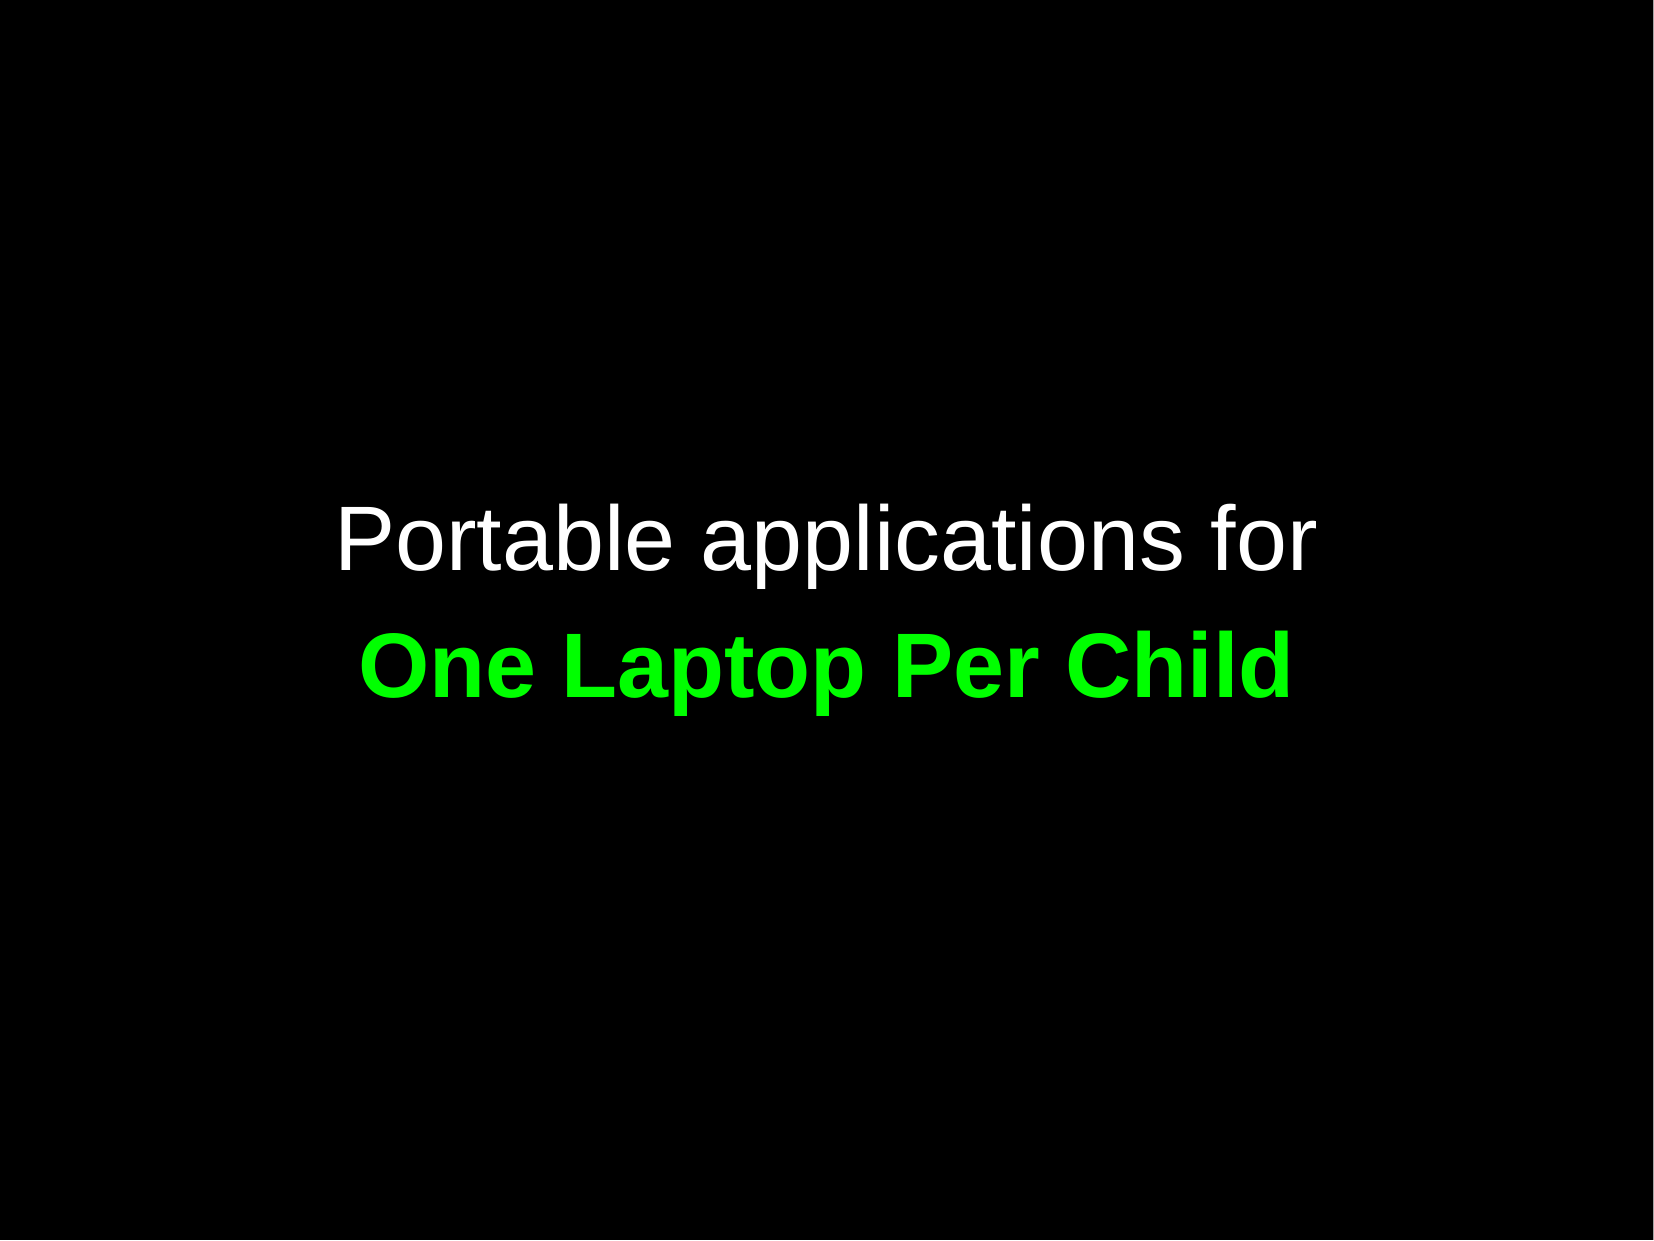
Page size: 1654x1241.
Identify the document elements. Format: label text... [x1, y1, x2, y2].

text_box Portable applications for One Laptop Per Child [162, 479, 1492, 761]
